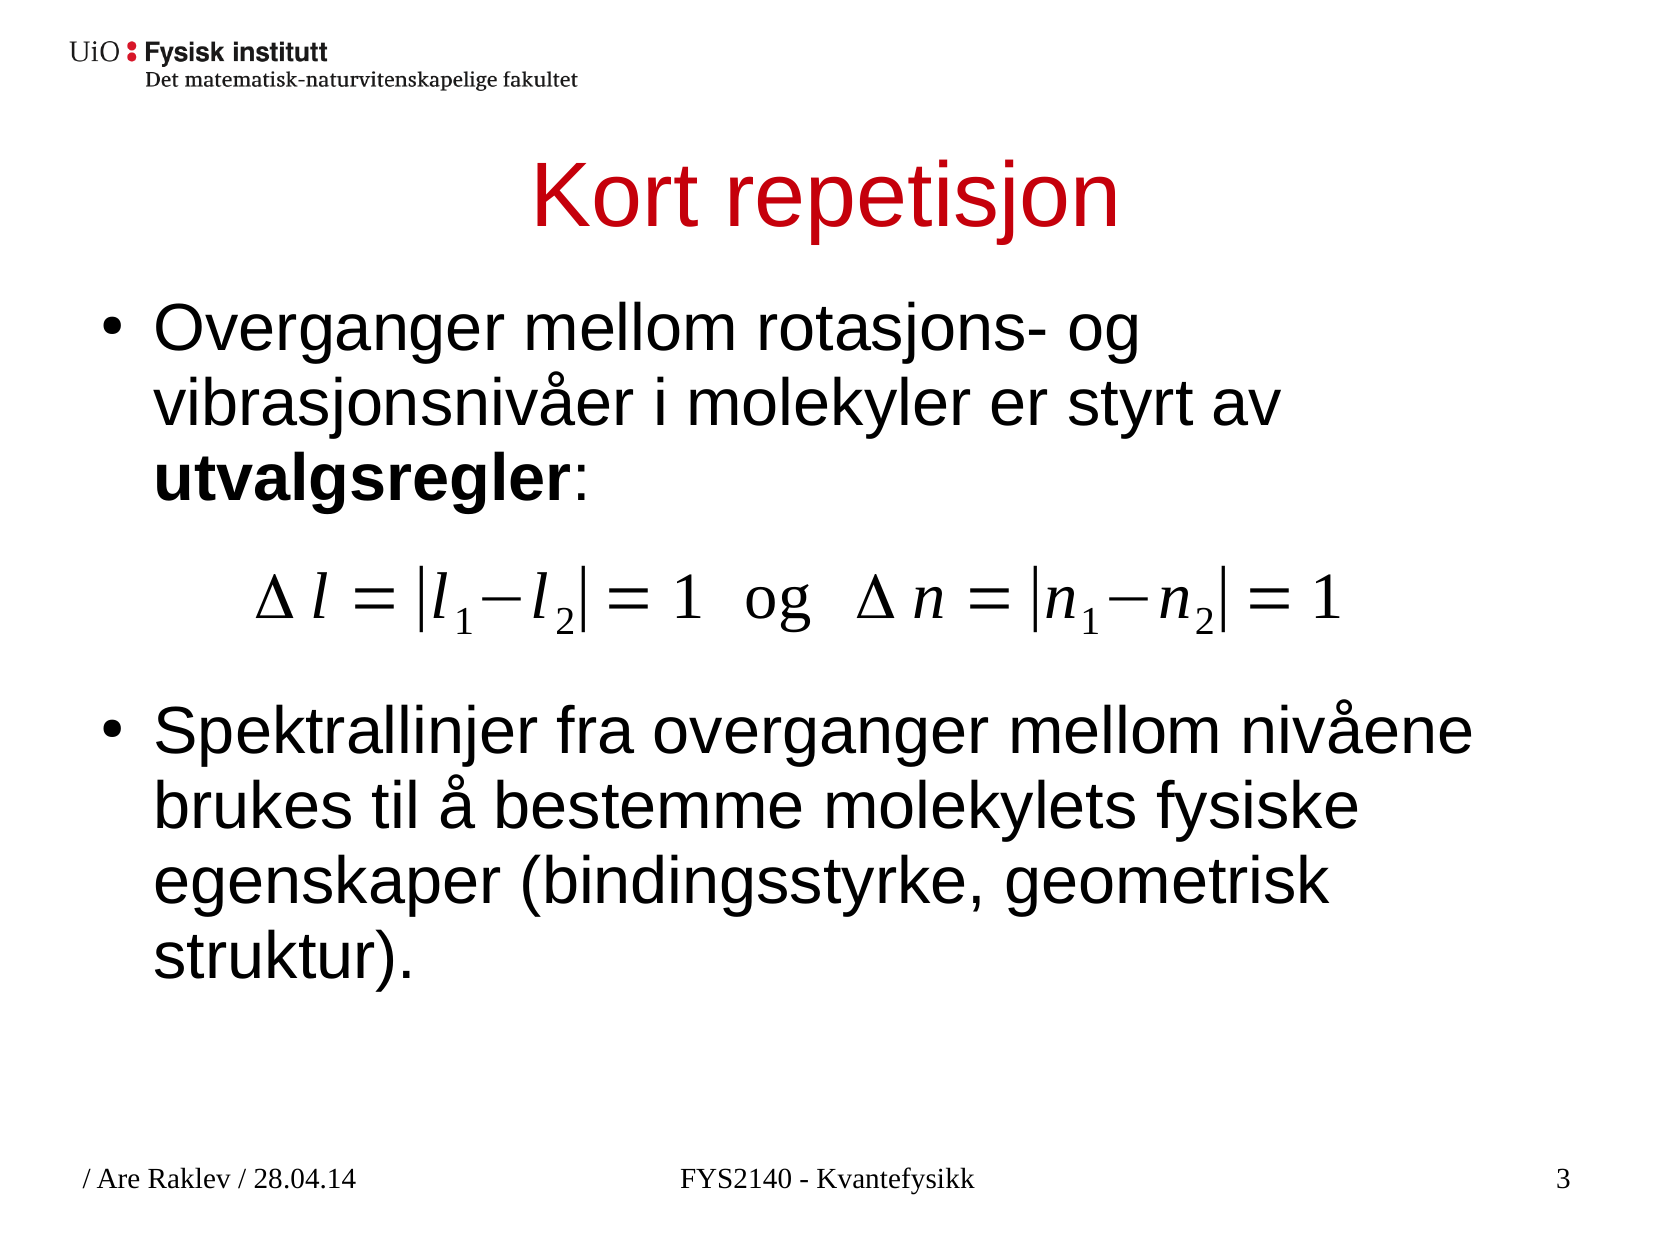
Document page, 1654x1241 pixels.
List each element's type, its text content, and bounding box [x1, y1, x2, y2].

title Kort repetisjon [82, 90, 1571, 298]
list Overganger mellom rotasjons- og vibrasjonsnivåer i molekyler er styrt av utvalgsregler: Spektrallinjer fra overganger mellom nivåene brukes til å bestemme molekylets fysiske egenskaper (bindingsstyrke, geometrisk struktur). [82, 290, 1538, 1094]
chart [246, 560, 1351, 644]
picture [68, 37, 581, 93]
